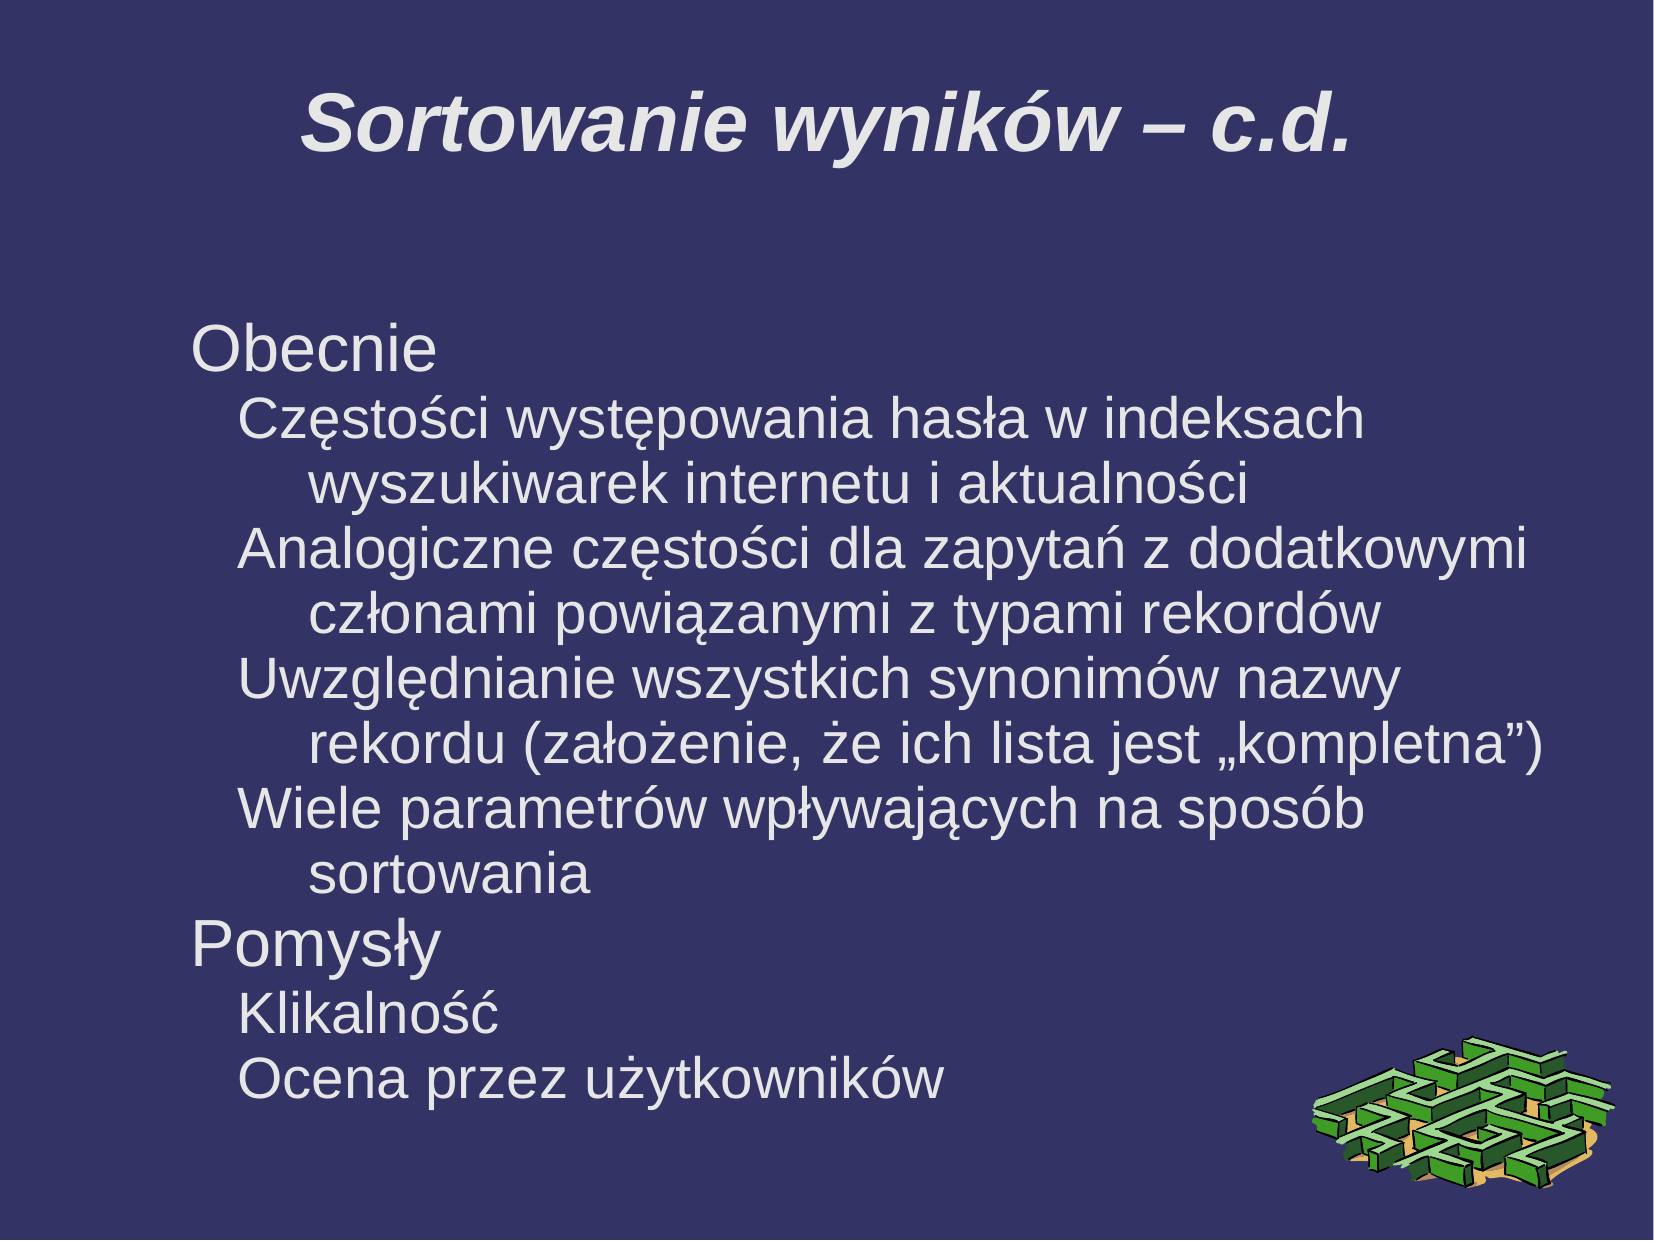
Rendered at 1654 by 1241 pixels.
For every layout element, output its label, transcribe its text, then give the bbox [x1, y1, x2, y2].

list Obecnie Częstości występowania hasła w indeksach wyszukiwarek internetu i aktualności Analogiczne częstości dla zapytań z dodatkowymi członami powiązanymi z typami rekordów Uwzględnianie wszystkich synonimów nazwy rekordu (założenie, że ich lista jest „kompletna”) Wiele parametrów wpływających na sposób sortowania Pomysły Klikalność Ocena przez użytkowników [178, 311, 1570, 1112]
title Sortowanie wyników – c.d. [121, 19, 1534, 227]
